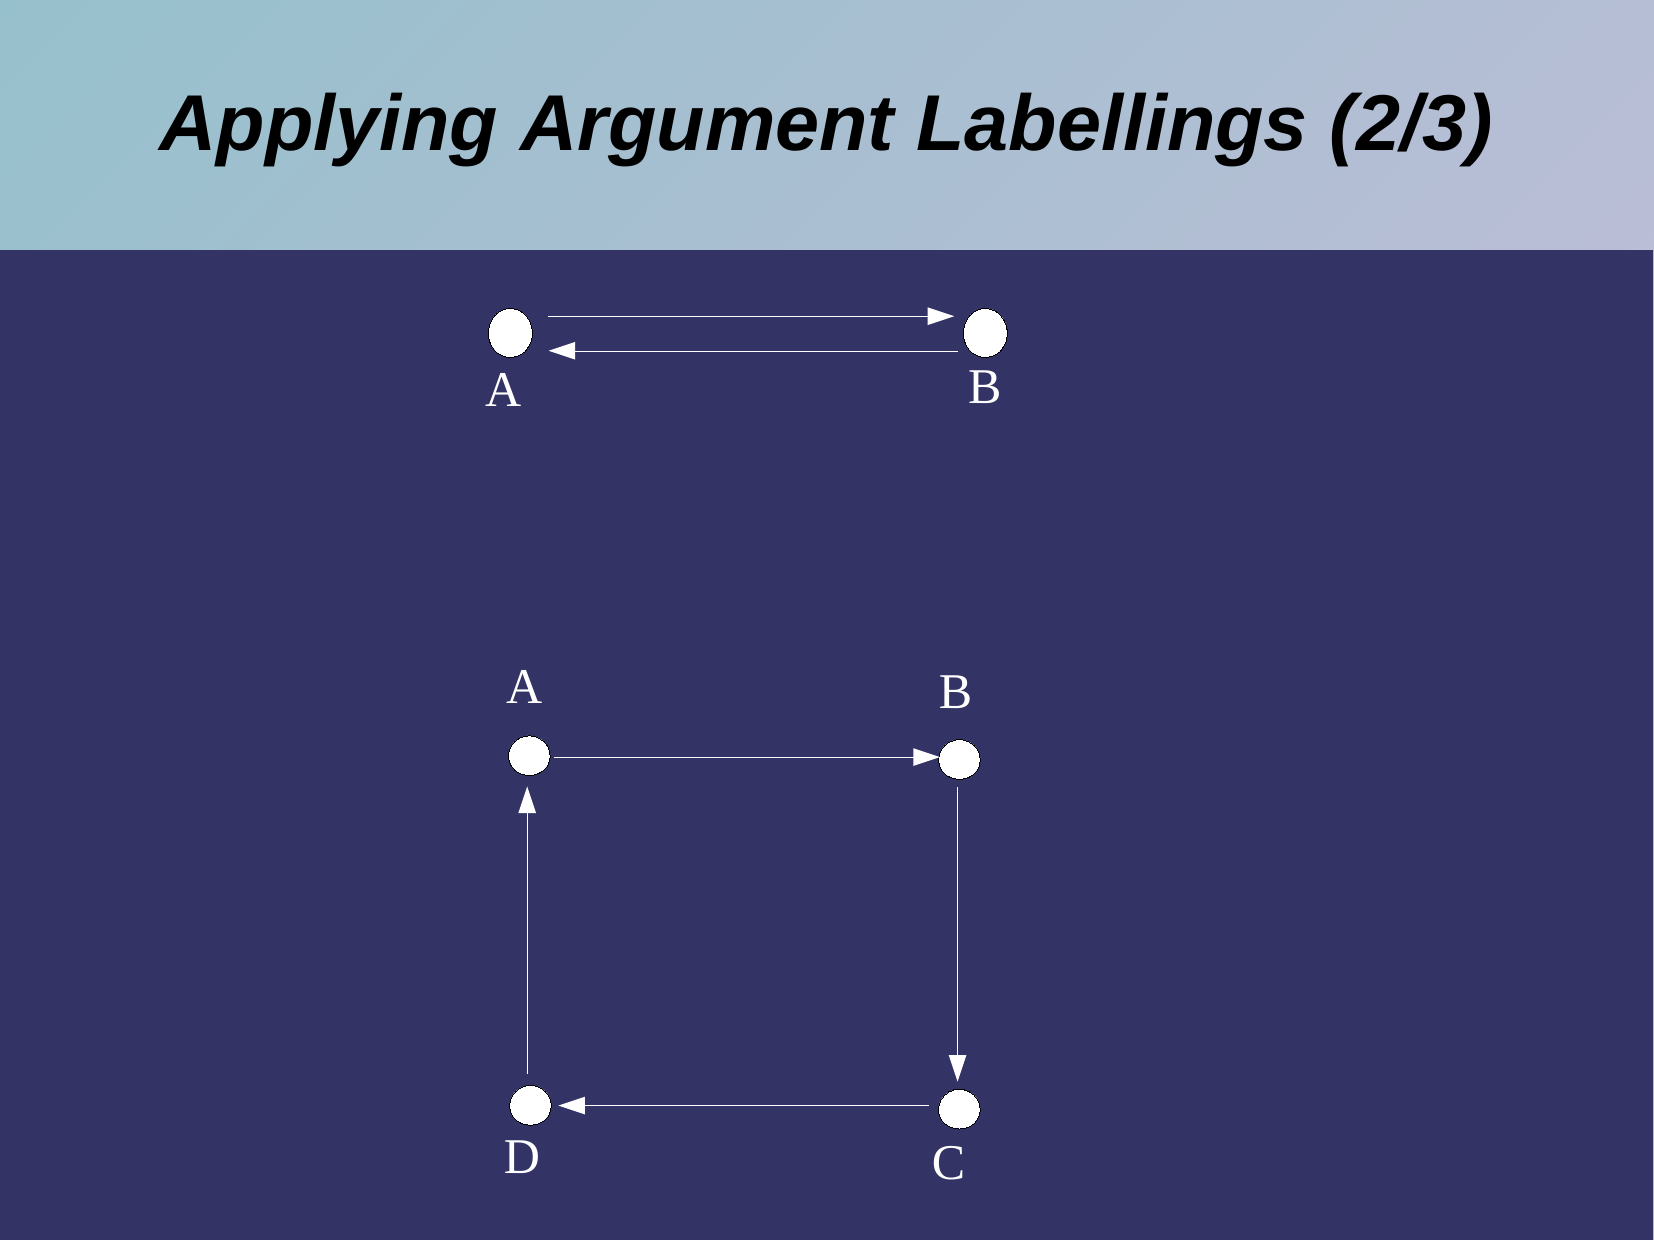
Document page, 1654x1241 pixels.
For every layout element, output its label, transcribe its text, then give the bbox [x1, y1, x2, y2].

text_box A [484, 361, 536, 440]
title Applying Argument Labellings (2/3) [0, 19, 1654, 227]
text_box [963, 308, 1008, 358]
text_box C [931, 1134, 985, 1241]
text_box [508, 735, 551, 776]
text_box [938, 739, 981, 780]
text_box D [503, 1129, 557, 1240]
text_box [509, 1085, 552, 1126]
text_box B [938, 664, 988, 725]
text_box [938, 1089, 981, 1130]
text_box [488, 308, 533, 358]
text_box A [506, 659, 555, 725]
text_box B [968, 358, 1020, 433]
